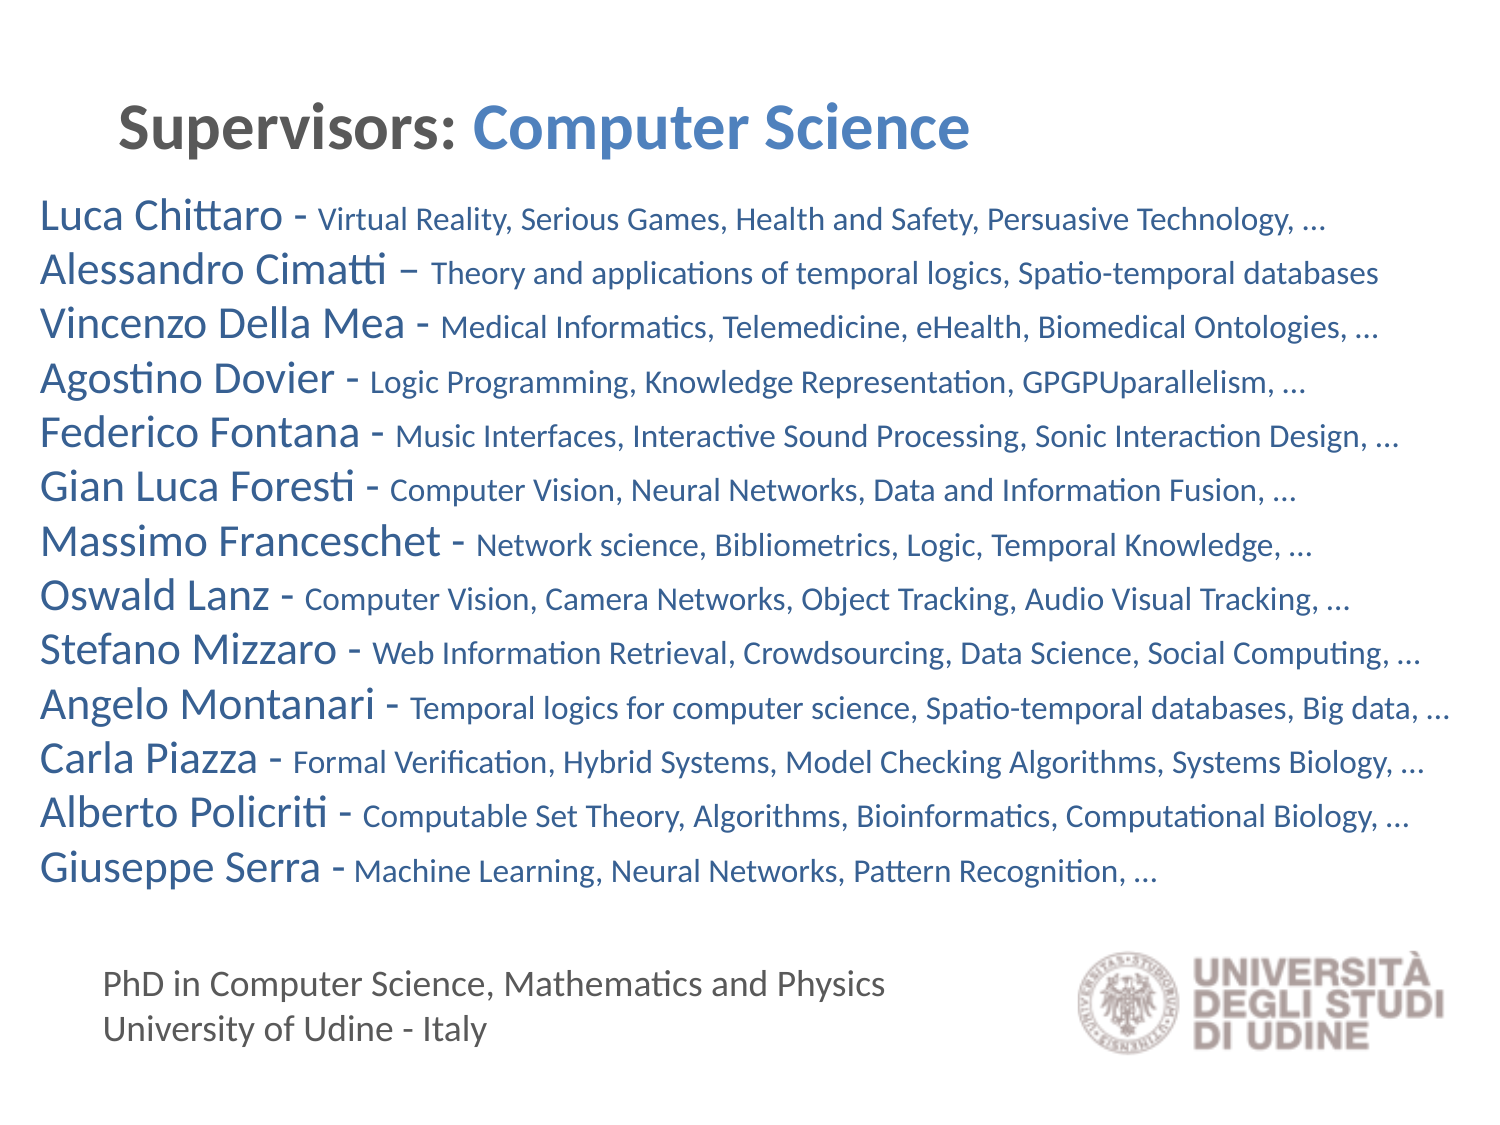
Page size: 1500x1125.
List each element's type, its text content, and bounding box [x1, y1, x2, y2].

title PhD in Computer Science, Mathematics and Physics University of Udine - Italy [87, 929, 938, 1079]
text_box Supervisors: Computer Science [103, 75, 1379, 188]
picture [1076, 950, 1447, 1058]
subtitle Luca Chittaro - Virtual Reality, Serious Games, Health and Safety, Persuasive Technology, … Alessandro Cimatti – Theory and applications of temporal logics, Spatio-temporal databases Vincenzo Della Mea - Medical Informatics, Telemedicine, eHealth, Biomedical Ontologies, … Agostino Dovier - Logic Programming, Knowledge Representation, GPGPUparallelism, … Federico Fontana - Music Interfaces, Interactive Sound Processing, Sonic Interaction Design, … Gian Luca Foresti - Computer Vision, Neural Networks, Data and Information Fusion, … Massimo Franceschet - Network science, Bibliometrics, Logic, Temporal Knowledge, … Oswald Lanz - Computer Vision, Camera Networks, Object Tracking, Audio Visual Tracking, … Stefano Mizzaro - Web Information Retrieval, Crowdsourcing, Data Science, Social Computing, … Angelo Montanari - Temporal logics for computer science, Spatio-temporal databases, Big data, … Carla Piazza - Formal Verification, Hybrid Systems, Model Checking Algorithms, Systems Biology, … Alberto Policriti - Computable Set Theory, Algorithms, Bioinformatics, Computational Biology, … Giuseppe Serra - Machine Learning, Neural Networks, Pattern Recognition, … [24, 187, 1475, 929]
